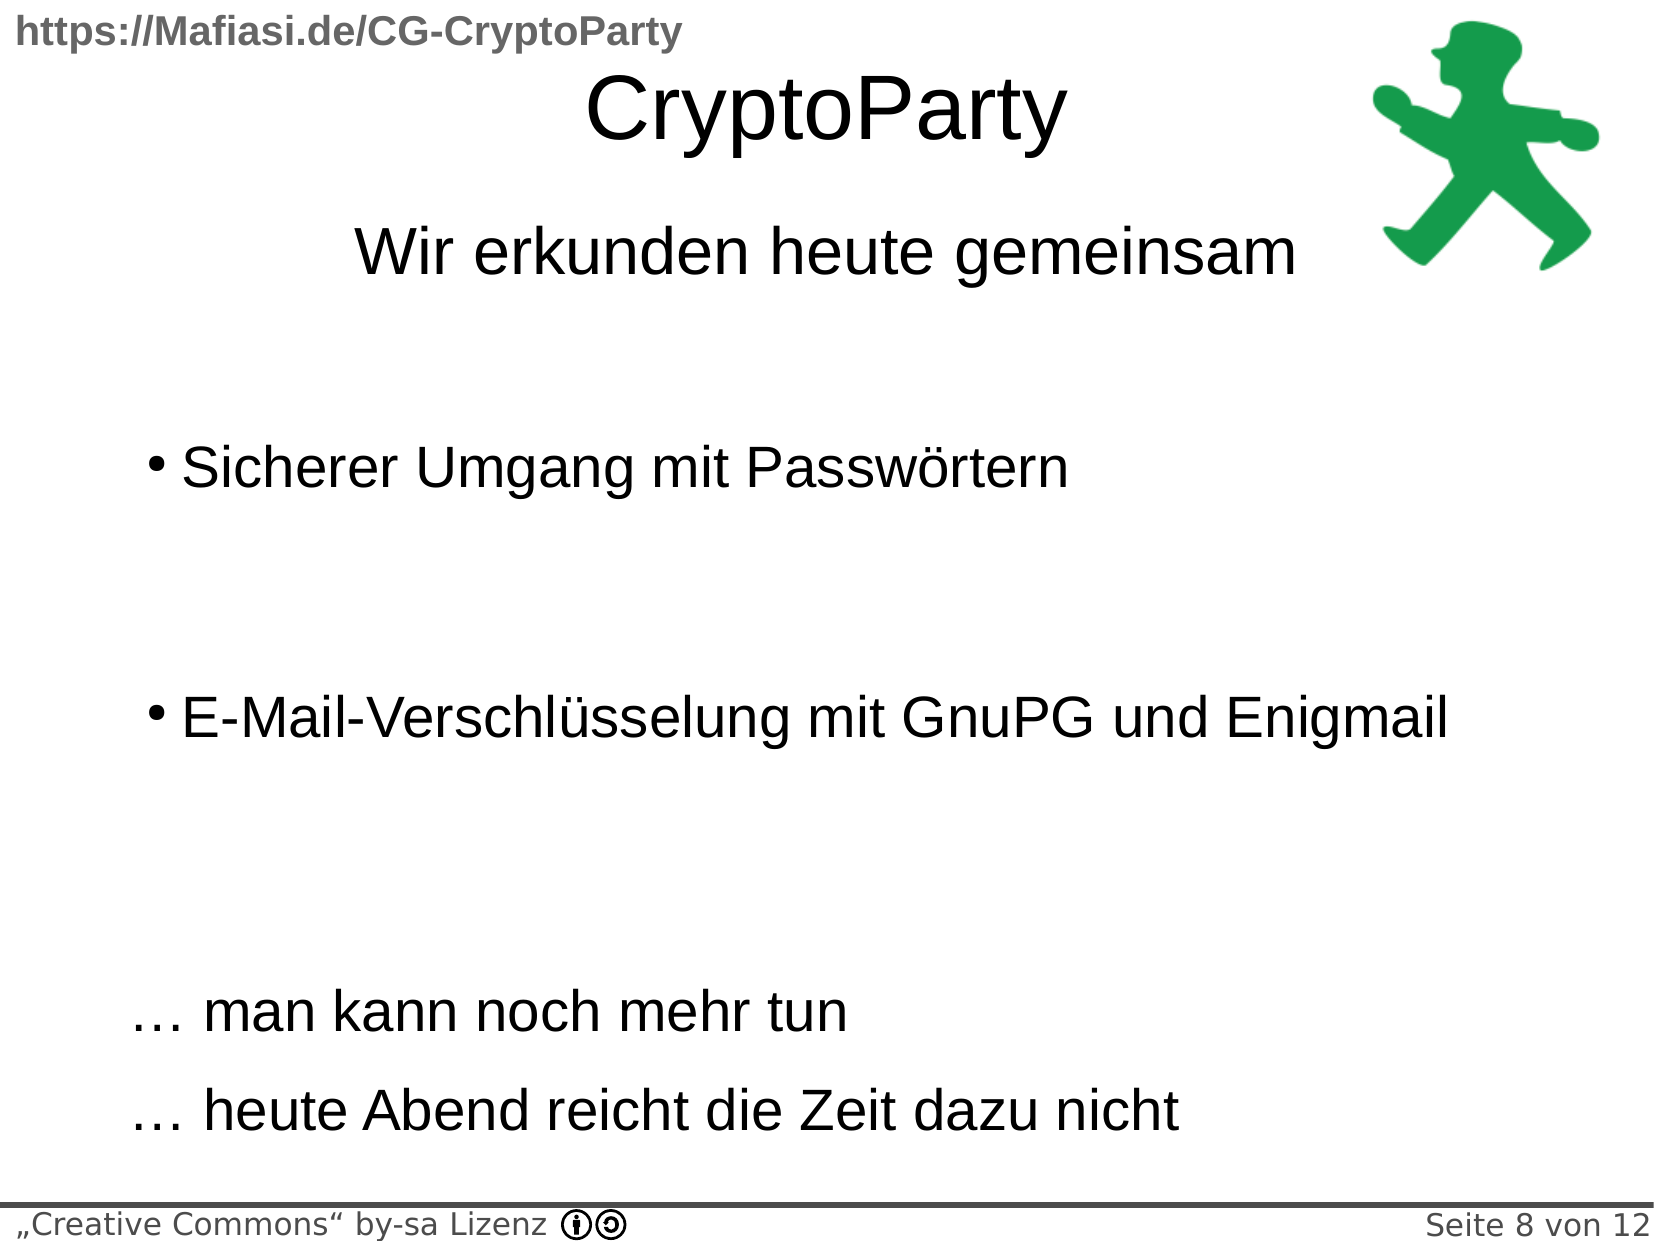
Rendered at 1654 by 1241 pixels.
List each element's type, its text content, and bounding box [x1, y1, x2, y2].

list Sicherer Umgang mit Passwörtern E-Mail-Verschlüsselung mit GnuPG und Enigmail … man kann noch mehr tun … heute Abend reicht die Zeit dazu nicht [113, 330, 1540, 1117]
picture [1317, 0, 1654, 313]
text_box Wir erkunden heute gemeinsam [59, 206, 1595, 297]
